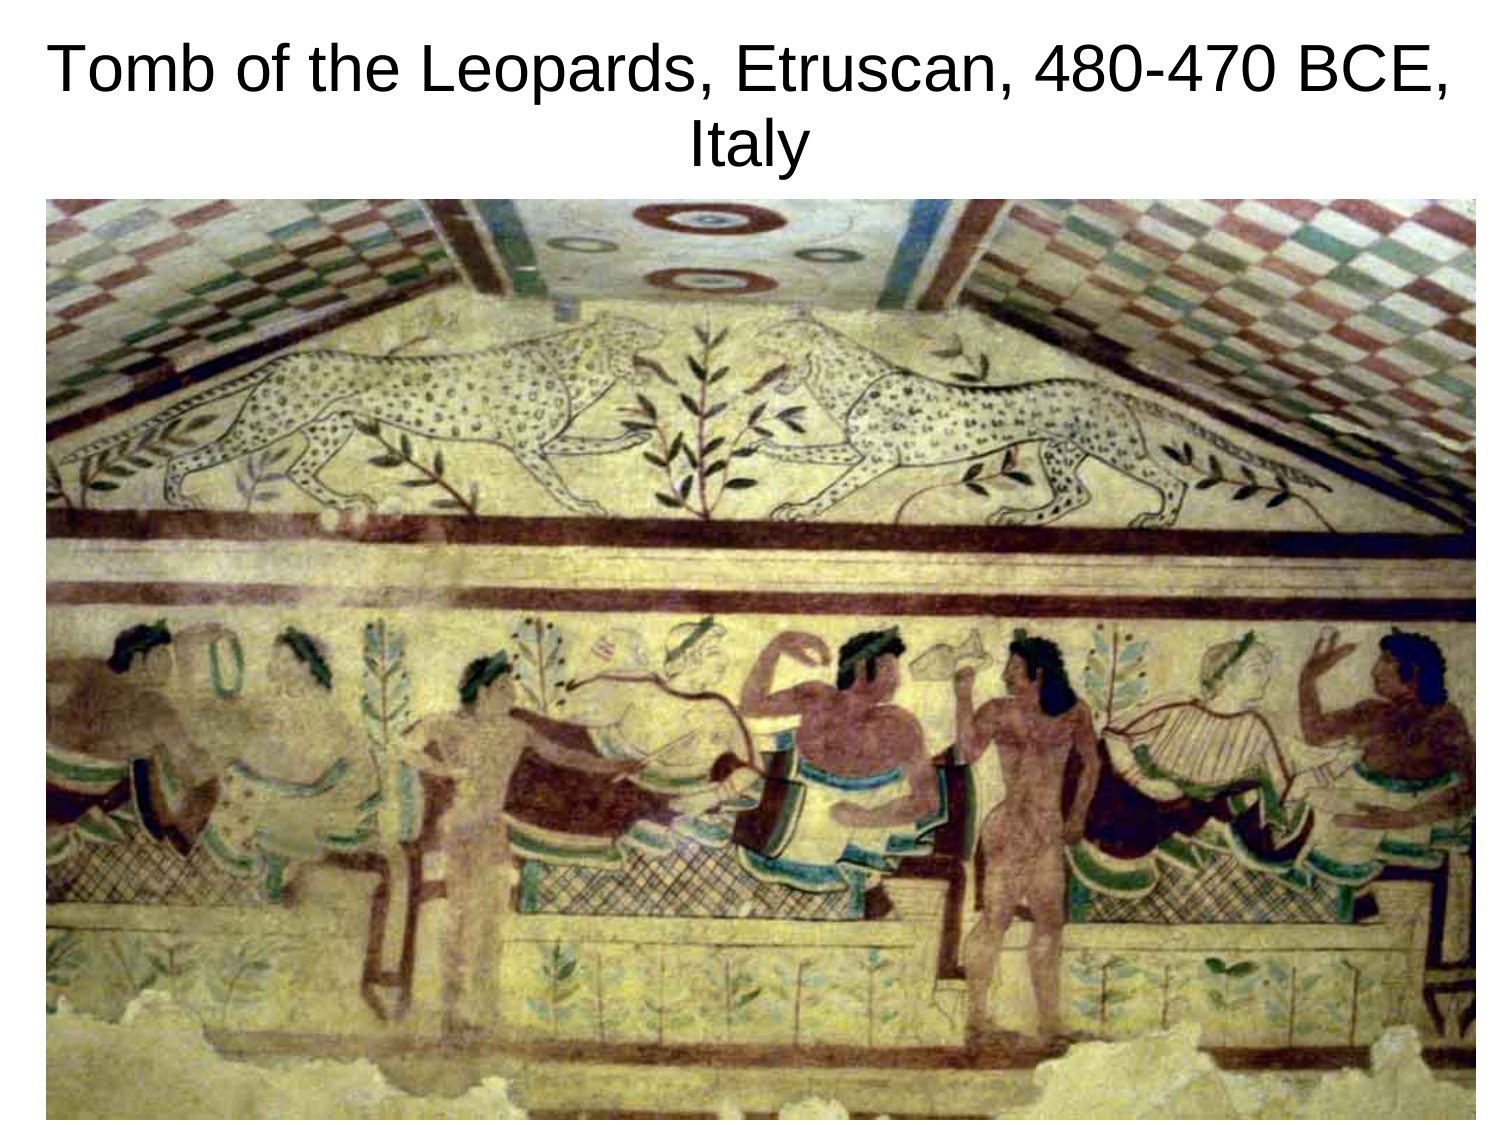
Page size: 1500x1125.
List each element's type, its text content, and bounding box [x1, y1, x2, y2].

picture [46, 199, 1476, 1120]
title Tomb of the Leopards, Etruscan, 480-470 BCE, Italy [0, 12, 1500, 201]
